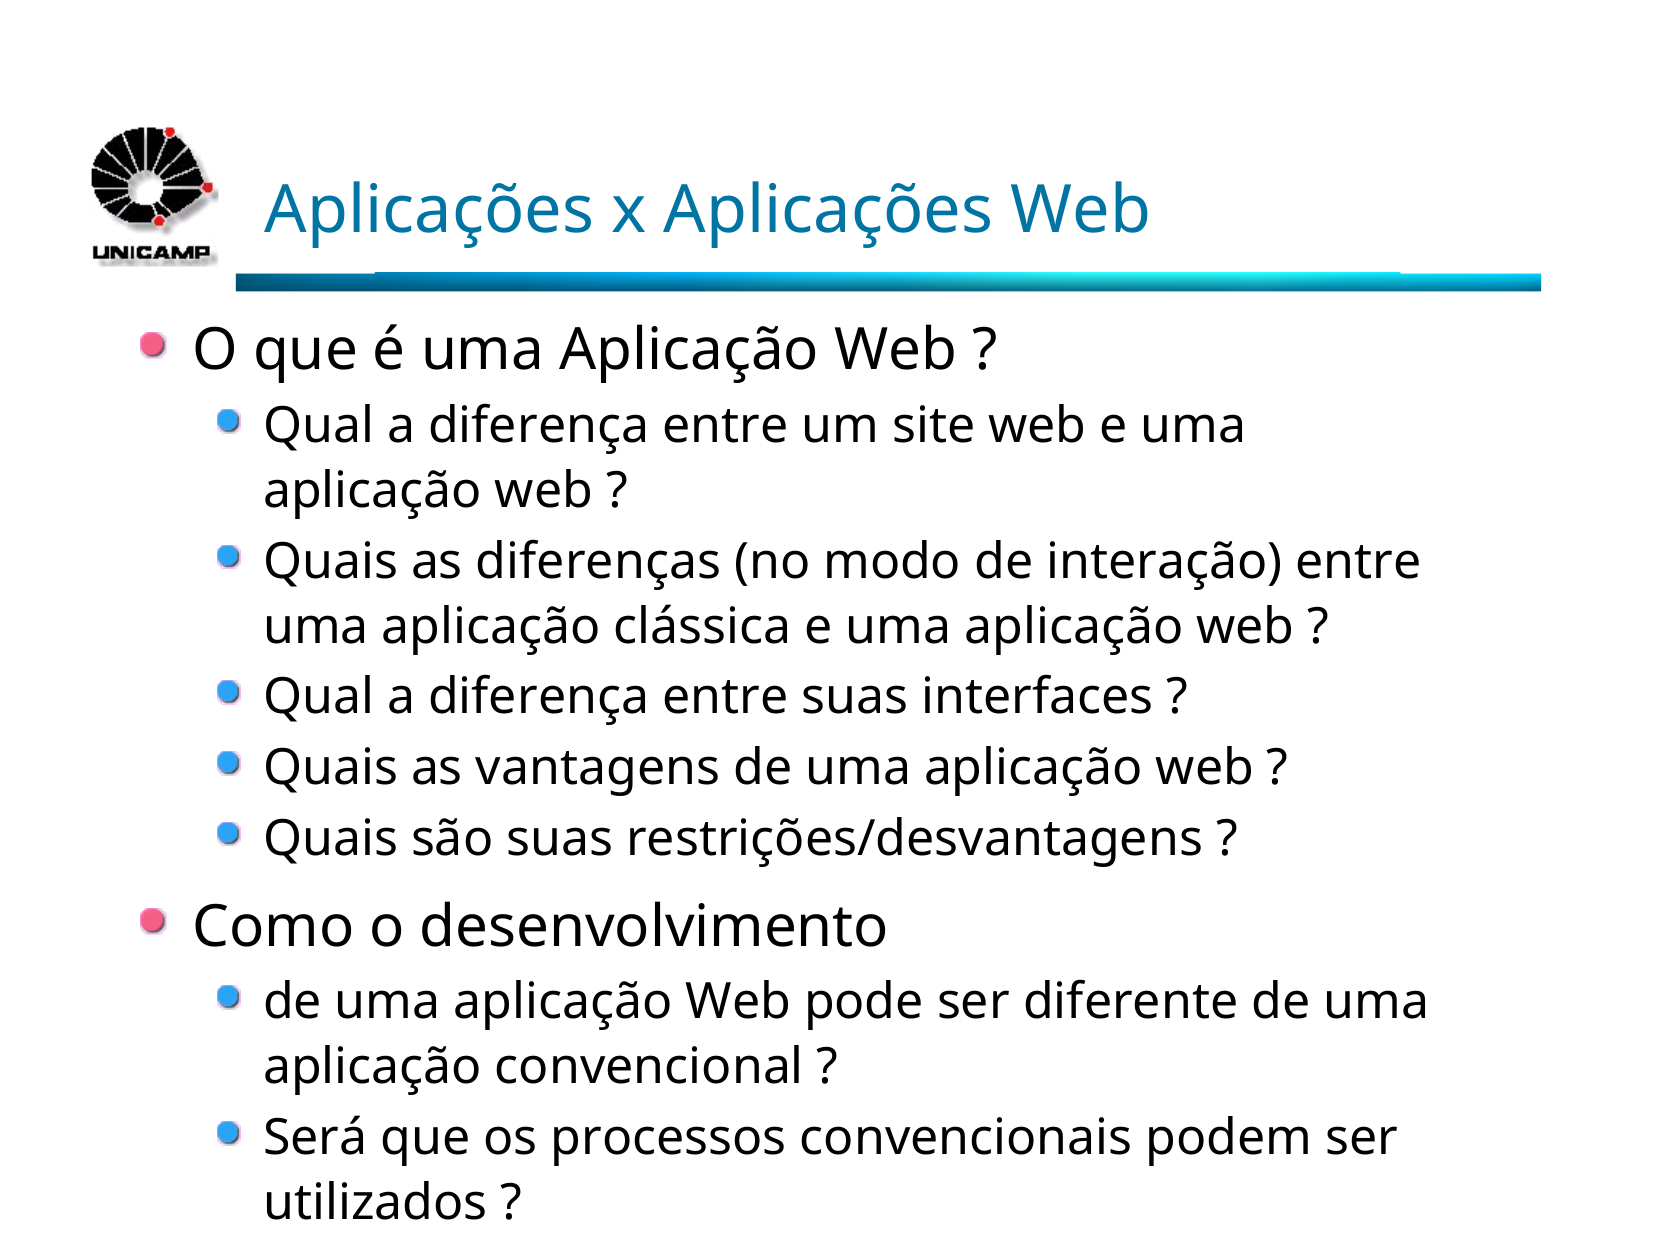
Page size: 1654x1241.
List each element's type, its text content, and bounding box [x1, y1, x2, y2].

list O que é uma Aplicação Web ? Qual a diferença entre um site web e uma aplicação web ? Quais as diferenças (no modo de interação) entre uma aplicação clássica e uma aplicação web ? Qual a diferença entre suas interfaces ? Quais as vantagens de uma aplicação web ? Quais são suas restrições/desvantagens ? Como o desenvolvimento de uma aplicação Web pode ser diferente de uma aplicação convencional ? Será que os processos convencionais podem ser utilizados ? Qual a importância do reuso neste caso ? [121, 309, 1534, 1171]
title Aplicações x Aplicações Web [264, 57, 1534, 250]
picture [125, 272, 1654, 295]
